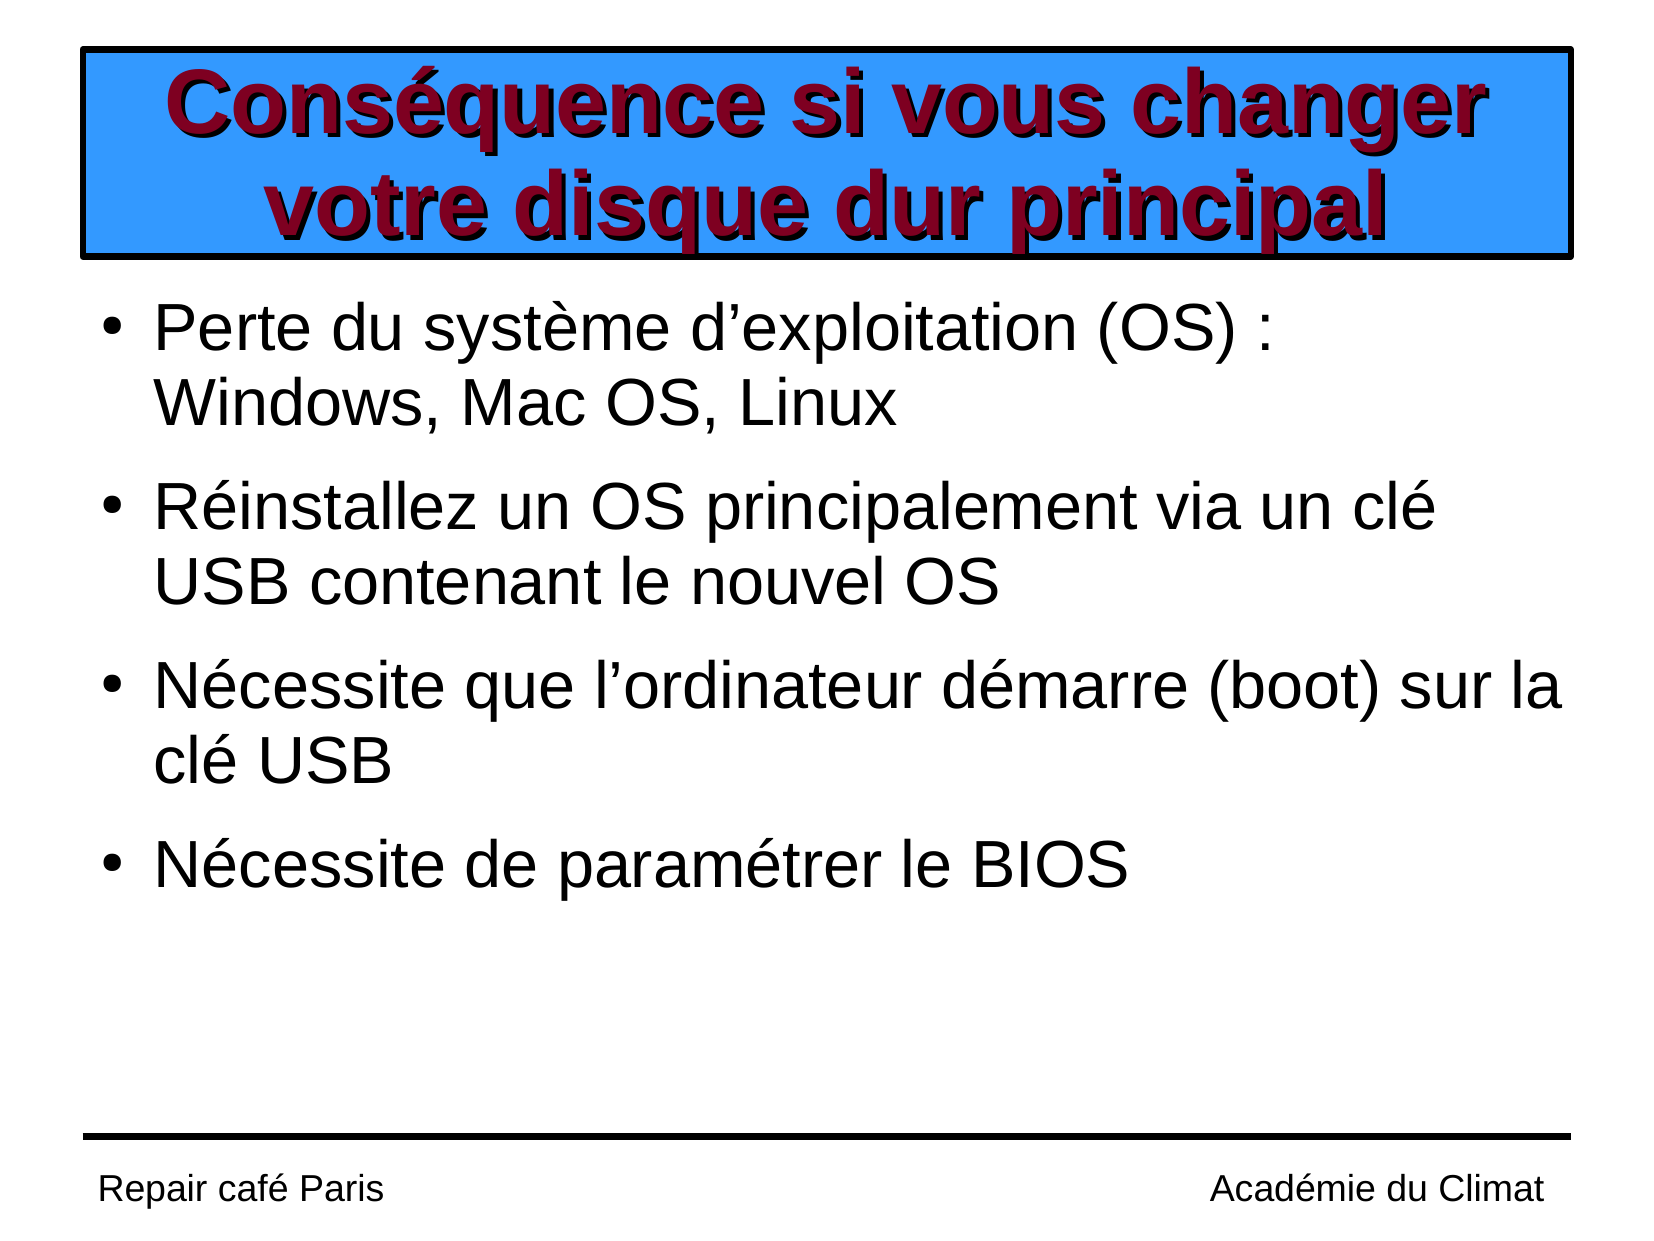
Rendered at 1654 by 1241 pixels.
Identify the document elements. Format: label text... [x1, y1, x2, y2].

text_box Repair café Paris Académie du Climat [82, 1160, 1571, 1217]
list Perte du système d’exploitation (OS) : Windows, Mac OS, Linux Réinstallez un OS principalement via un clé USB contenant le nouvel OS Nécessite que l’ordinateur démarre (boot) sur la clé USB Nécessite de paramétrer le BIOS [82, 290, 1571, 1010]
title Conséquence si vous changer votre disque dur principal [82, 49, 1571, 257]
